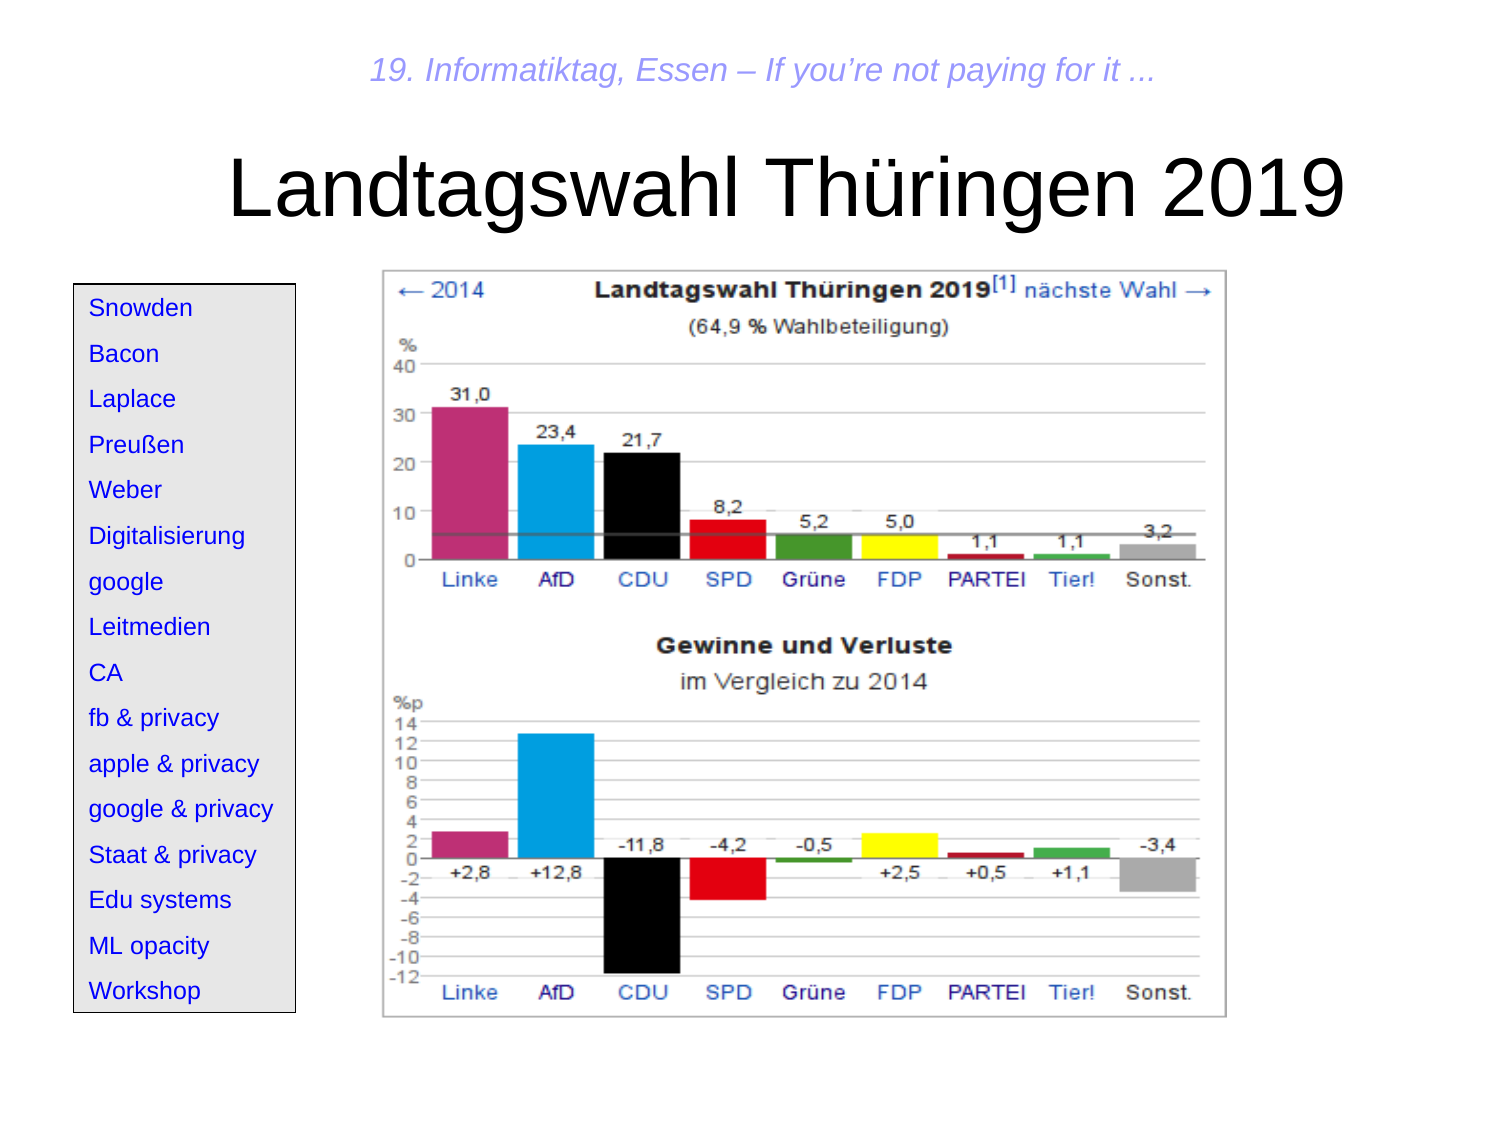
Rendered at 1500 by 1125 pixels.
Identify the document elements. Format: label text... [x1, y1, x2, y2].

picture [375, 285, 1227, 1027]
title Landtagswahl Thüringen 2019 [113, 96, 1463, 285]
